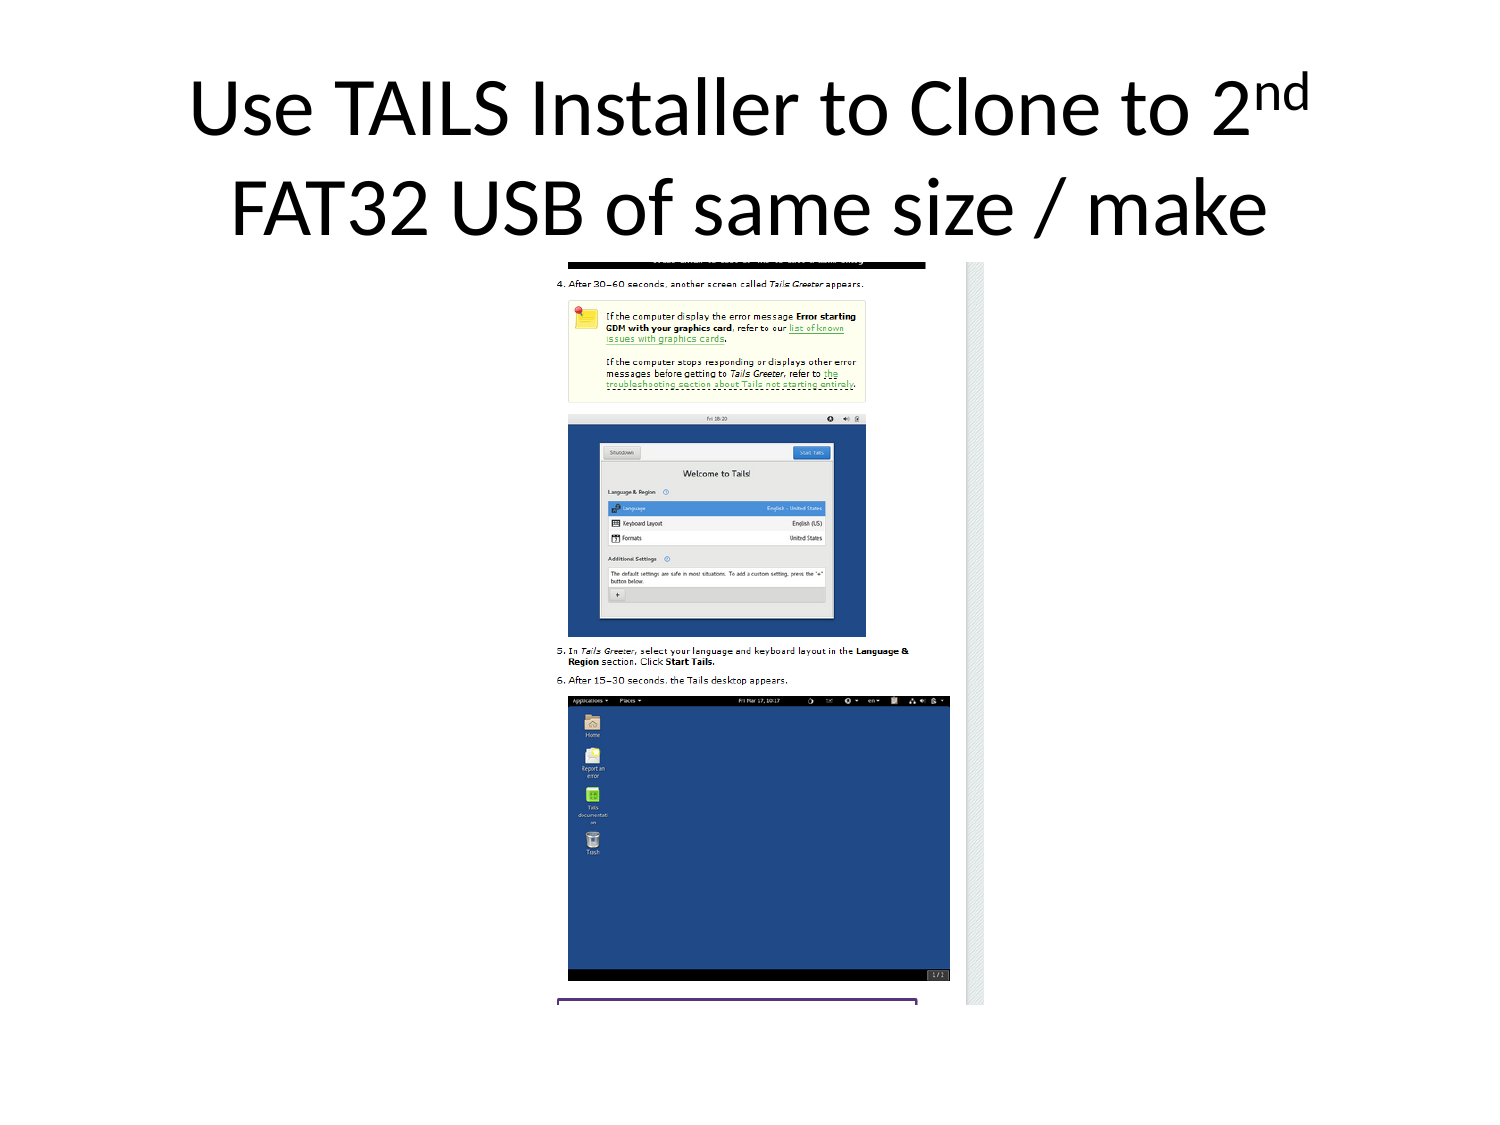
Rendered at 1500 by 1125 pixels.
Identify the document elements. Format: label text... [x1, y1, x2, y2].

title Use TAILS Installer to Clone to 2nd FAT32 USB of same size / make [75, 45, 1426, 233]
picture [516, 262, 984, 1005]
